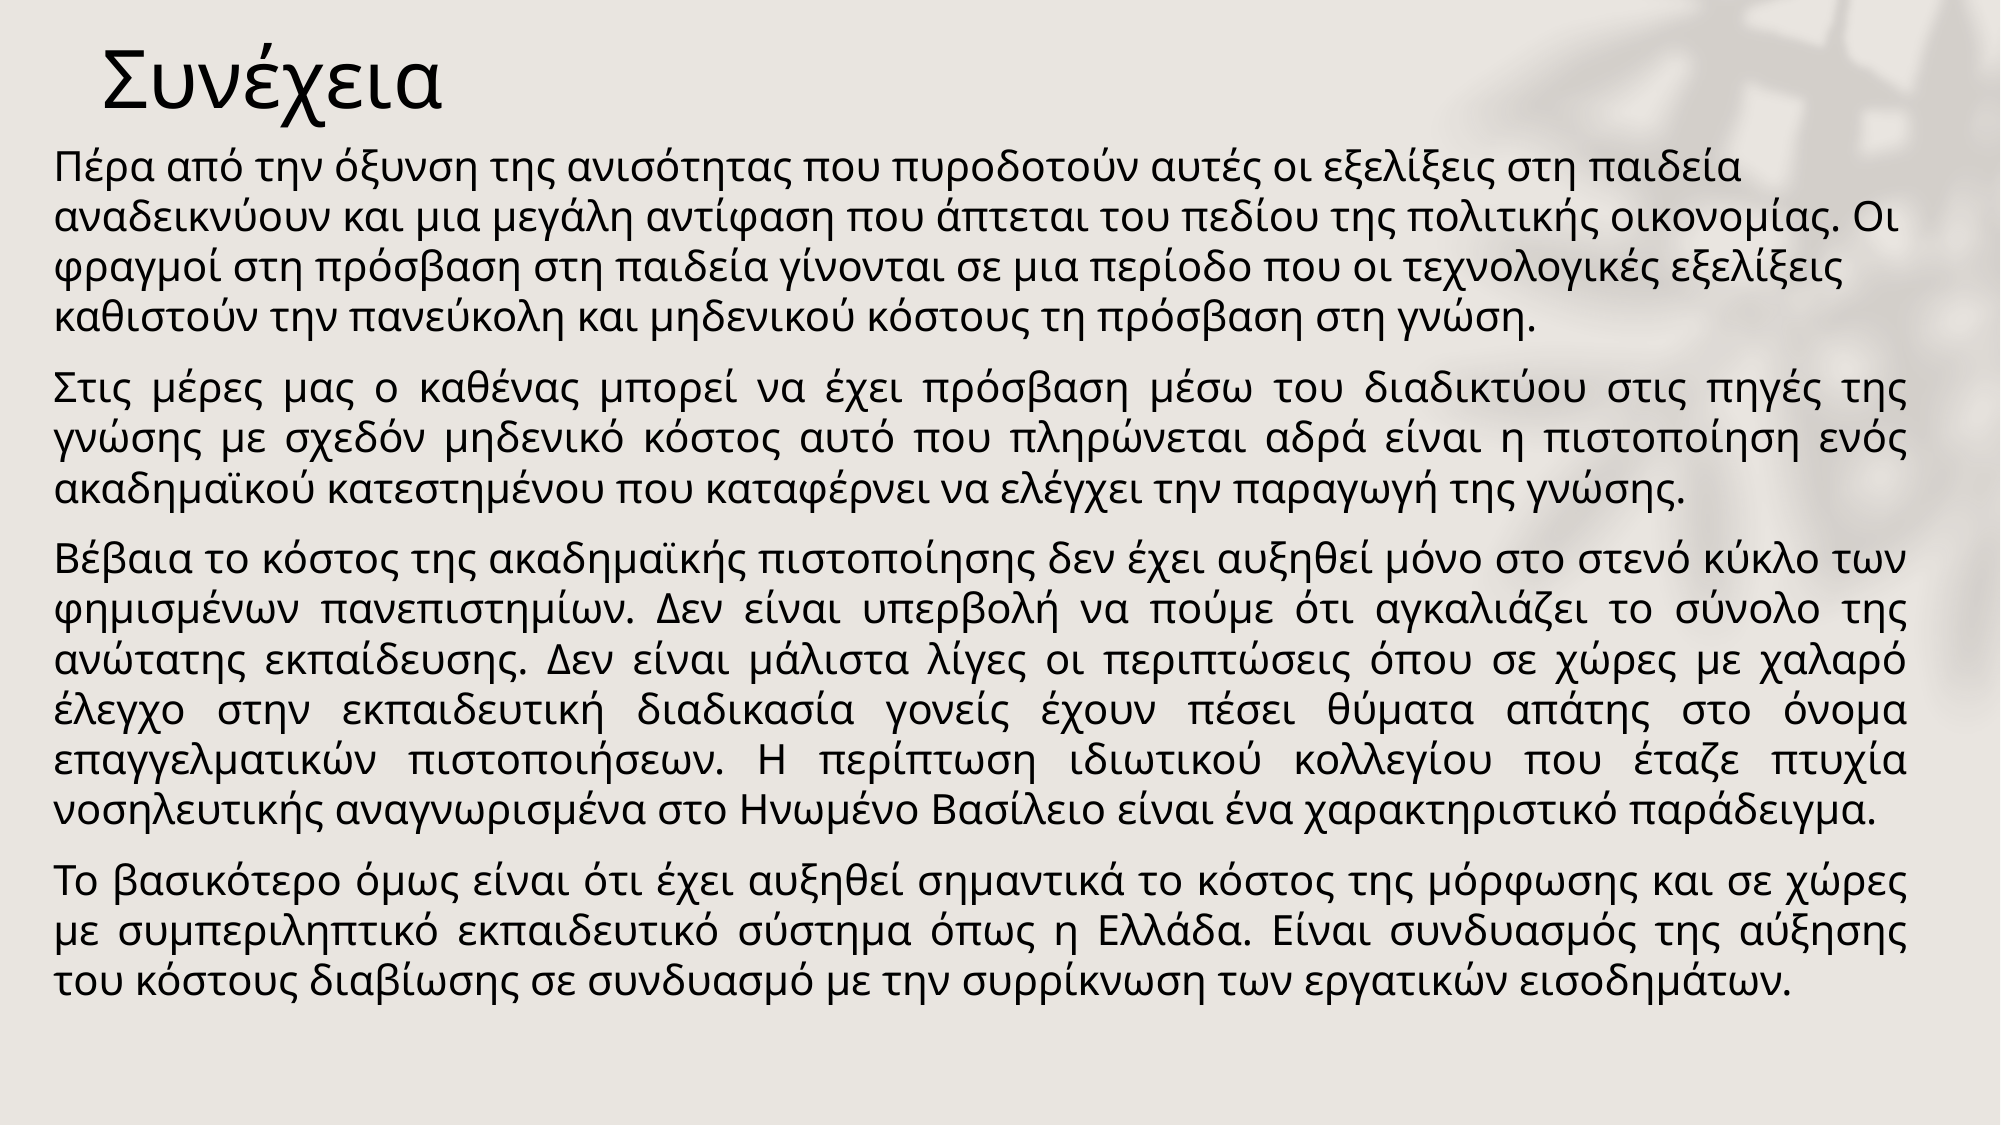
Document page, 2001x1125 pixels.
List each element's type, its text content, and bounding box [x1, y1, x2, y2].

list Πέρα από την όξυνση της ανισότητας που πυροδοτούν αυτές οι εξελίξεις στη παιδεία αναδεικνύουν και μια μεγάλη αντίφαση που άπτεται του πεδίου της πολιτικής οικονομίας. Οι φραγμοί στη πρόσβαση στη παιδεία γίνονται σε μια περίοδο που οι τεχνολογικές εξελίξεις καθιστούν την πανεύκολη και μηδενικού κόστους τη πρόσβαση στη γνώση. Στις μέρες μας ο καθένας μπορεί να έχει πρόσβαση μέσω του διαδικτύου στις πηγές της γνώσης με σχεδόν μηδενικό κόστος αυτό που πληρώνεται αδρά είναι η πιστοποίηση ενός ακαδημαϊκού κατεστημένου που καταφέρνει να ελέγχει την παραγωγή της γνώσης. Βέβαια το κόστος της ακαδημαϊκής πιστοποίησης δεν έχει αυξηθεί μόνο στο στενό κύκλο των φημισμένων πανεπιστημίων. Δεν είναι υπερβολή να πούμε ότι αγκαλιάζει το σύνολο της ανώτατης εκπαίδευσης. Δεν είναι μάλιστα λίγες οι περιπτώσεις όπου σε χώρες με χαλαρό έλεγχο στην εκπαιδευτική διαδικασία γονείς έχουν πέσει θύματα απάτης στο όνομα επαγγελματικών πιστοποιήσεων. Η περίπτωση ιδιωτικού κολλεγίου που έταζε πτυχία νοσηλευτικής αναγνωρισμένα στο Ηνωμένο Βασίλειο είναι ένα χαρακτηριστικό παράδειγμα. Το βασικότερο όμως είναι ότι έχει αυξηθεί σημαντικά το κόστος της μόρφωσης και σε χώρες με συμπεριληπτικό εκπαιδευτικό σύστημα όπως η Ελλάδα. Είναι συνδυασμός της αύξησης του κόστους διαβίωσης σε συνδυασμό με την συρρίκνωση των εργατικών εισοδημάτων. [38, 132, 1925, 1086]
title Συνέχεια [87, 20, 1876, 132]
